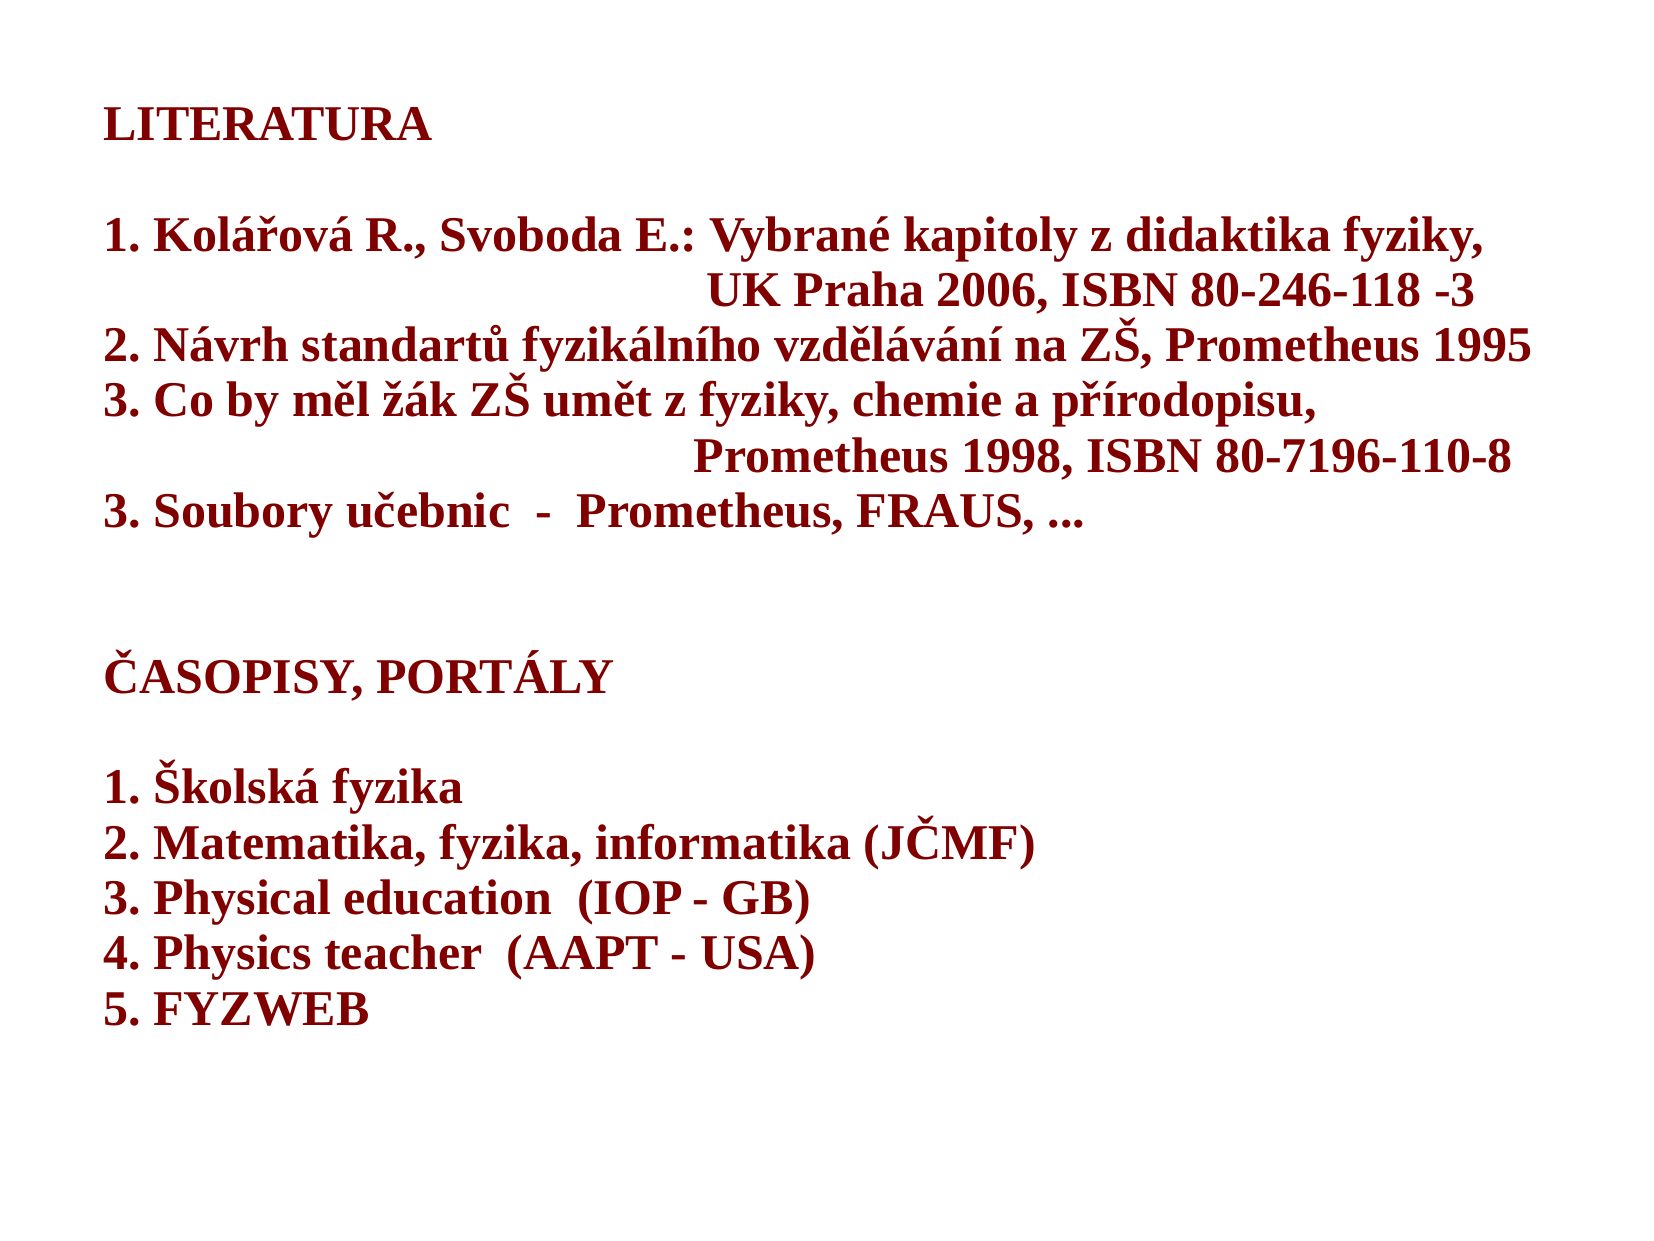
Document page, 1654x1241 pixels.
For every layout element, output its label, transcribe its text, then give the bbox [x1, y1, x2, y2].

text_box LITERATURA 1. Kolářová R., Svoboda E.: Vybrané kapitoly z didaktika fyziky, UK Praha 2006, ISBN 80-246-118 -3 2. Návrh standartů fyzikálního vzdělávání na ZŠ, Prometheus 1995 3. Co by měl žák ZŠ umět z fyziky, chemie a přírodopisu, Prometheus 1998, ISBN 80-7196-110-8 3. Soubory učebnic - Prometheus, FRAUS, ... ČASOPISY, PORTÁLY 1. Školská fyzika 2. Matematika, fyzika, informatika (JČMF) 3. Physical education (IOP - GB) 4. Physics teacher (AAPT - USA) 5. FYZWEB [88, 88, 1548, 1121]
